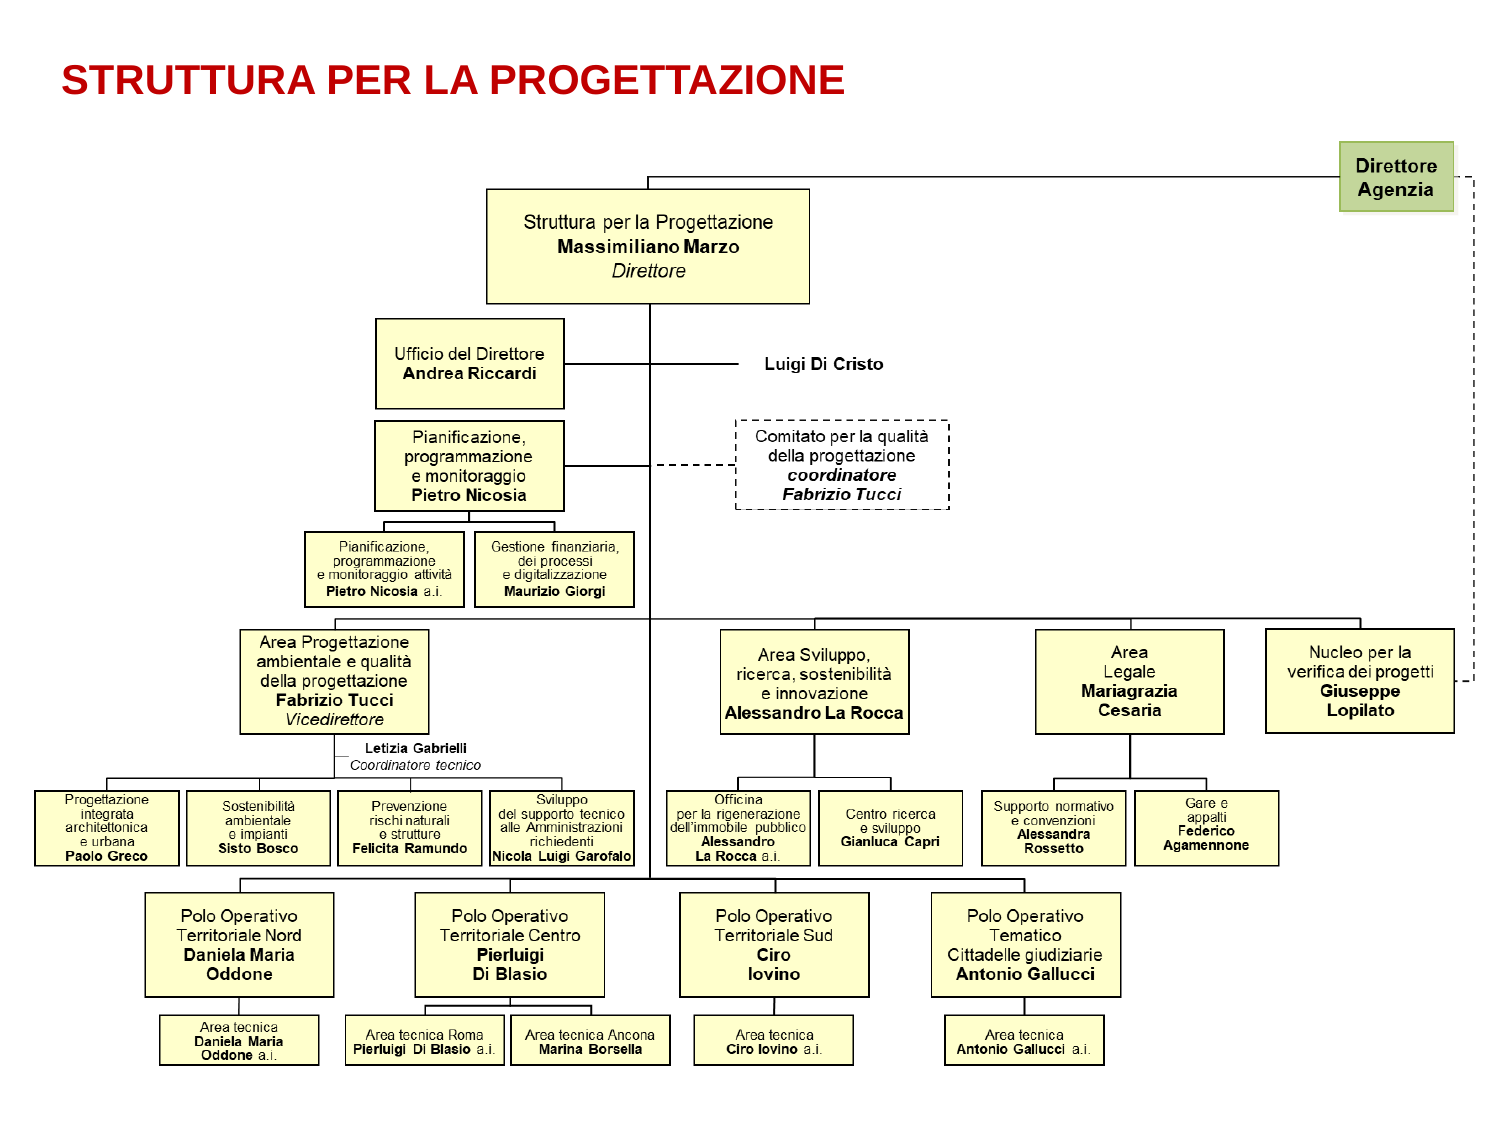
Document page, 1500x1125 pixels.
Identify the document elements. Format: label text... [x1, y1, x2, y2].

text_box STRUTTURA PER LA PROGETTAZIONE [46, 45, 1458, 128]
picture [34, 141, 1475, 1072]
